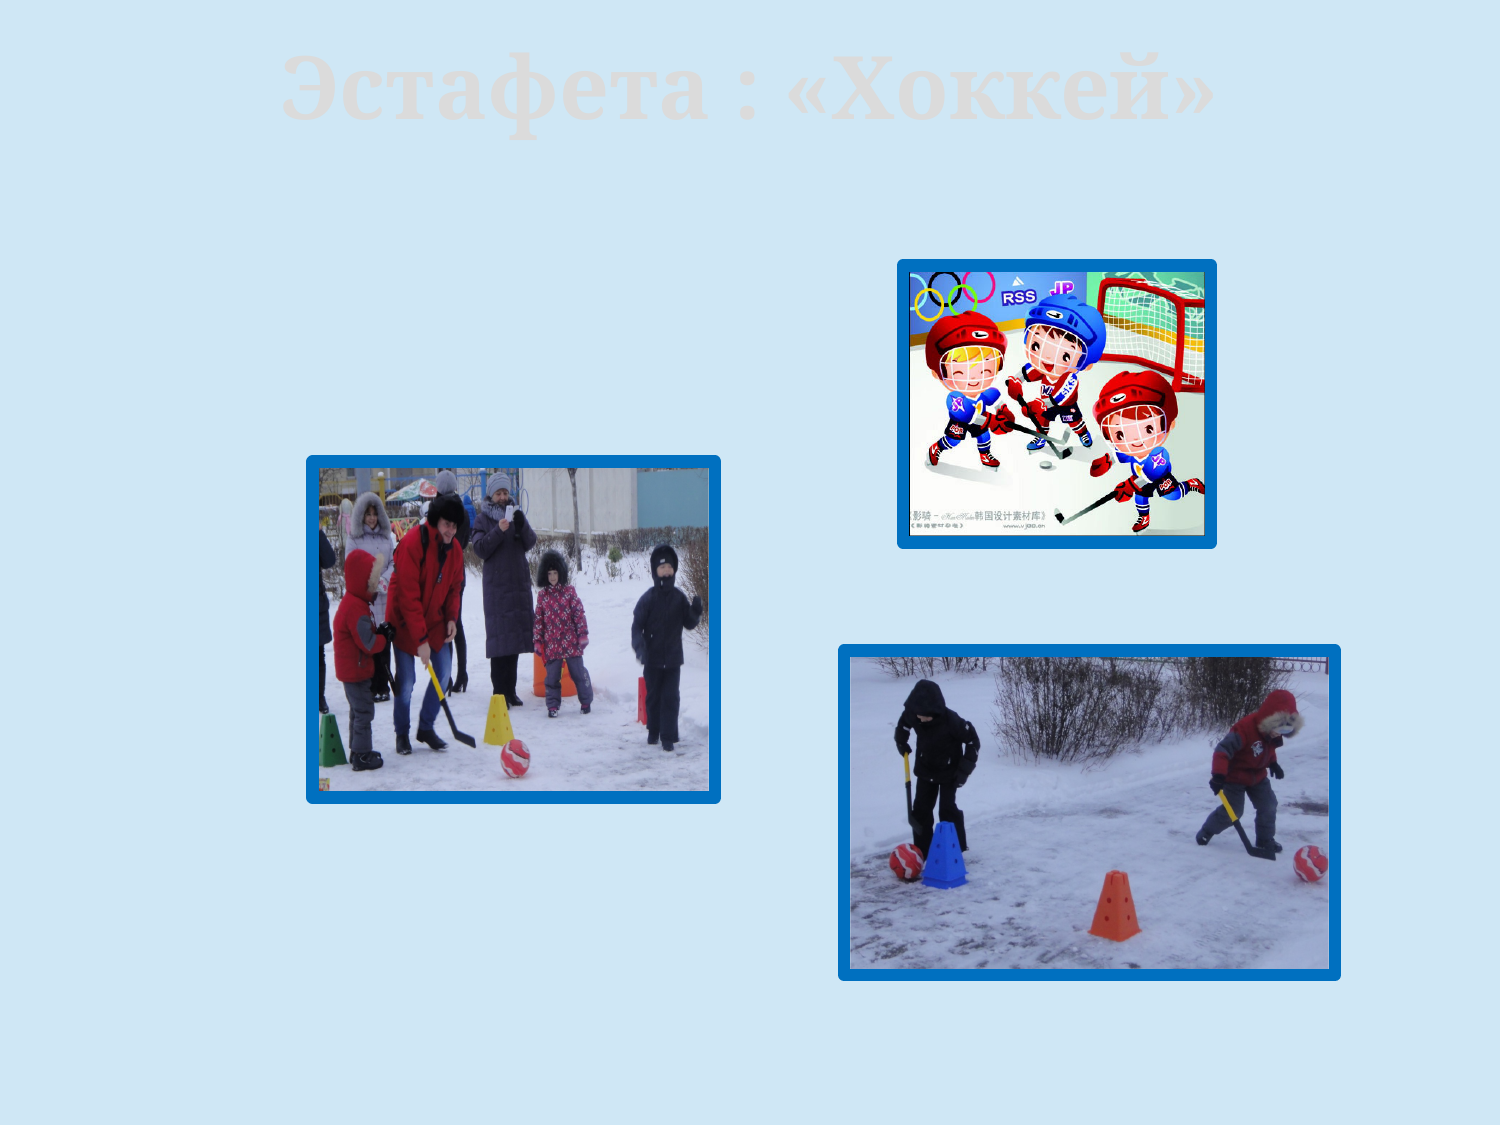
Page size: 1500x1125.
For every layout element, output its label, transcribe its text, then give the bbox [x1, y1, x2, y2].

picture [318, 468, 709, 792]
picture [850, 656, 1329, 969]
picture [909, 271, 1205, 536]
title Эстафета : «Хоккей» [75, 24, 1425, 225]
